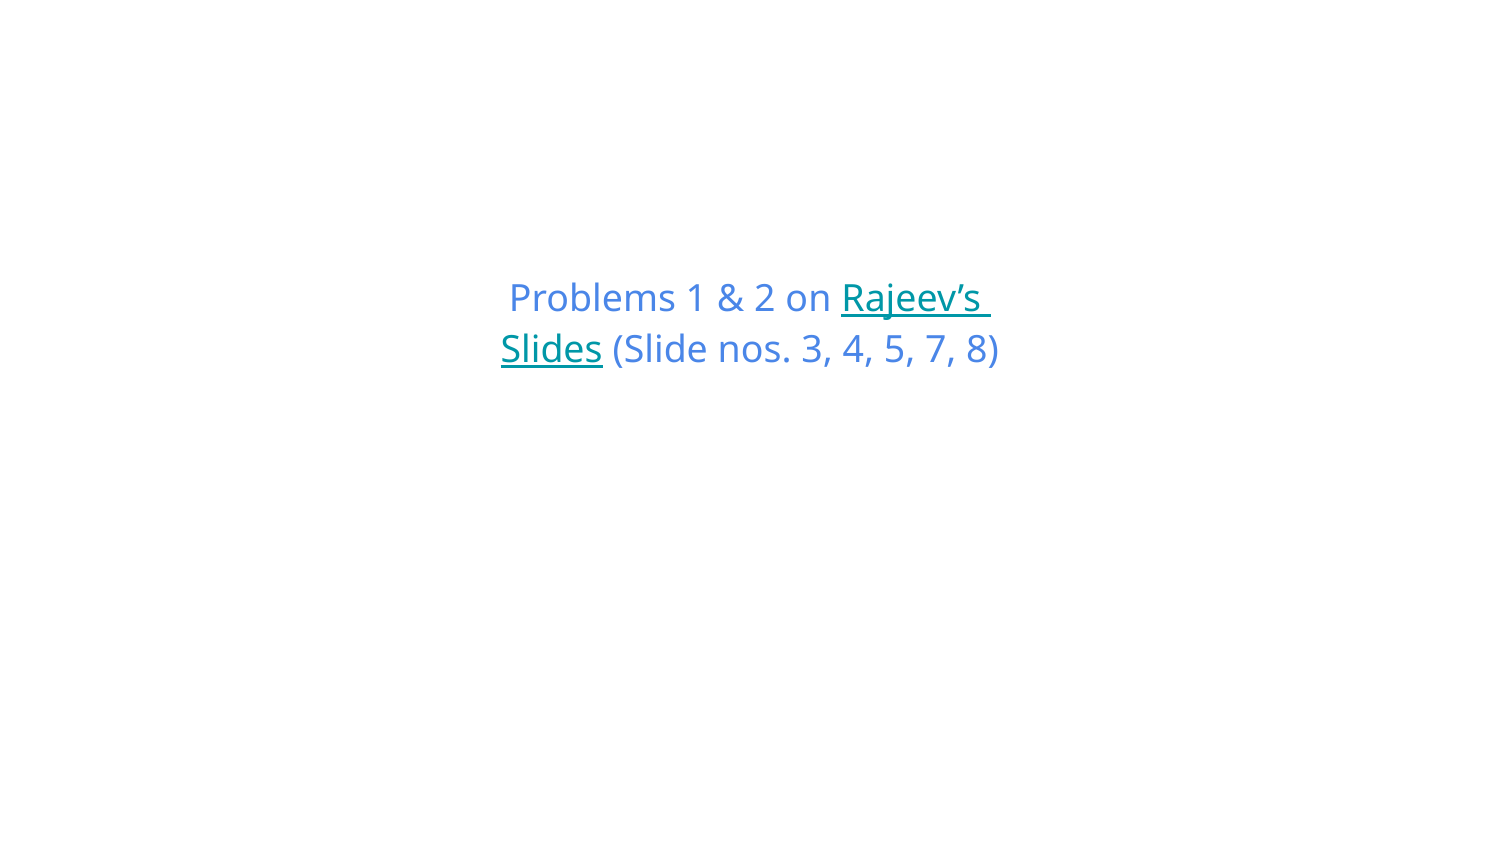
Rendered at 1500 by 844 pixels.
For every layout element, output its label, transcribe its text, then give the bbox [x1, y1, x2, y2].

text_box Problems 1 & 2 on Rajeev’s Slides (Slide nos. 3, 4, 5, 7, 8) [151, 258, 1349, 474]
